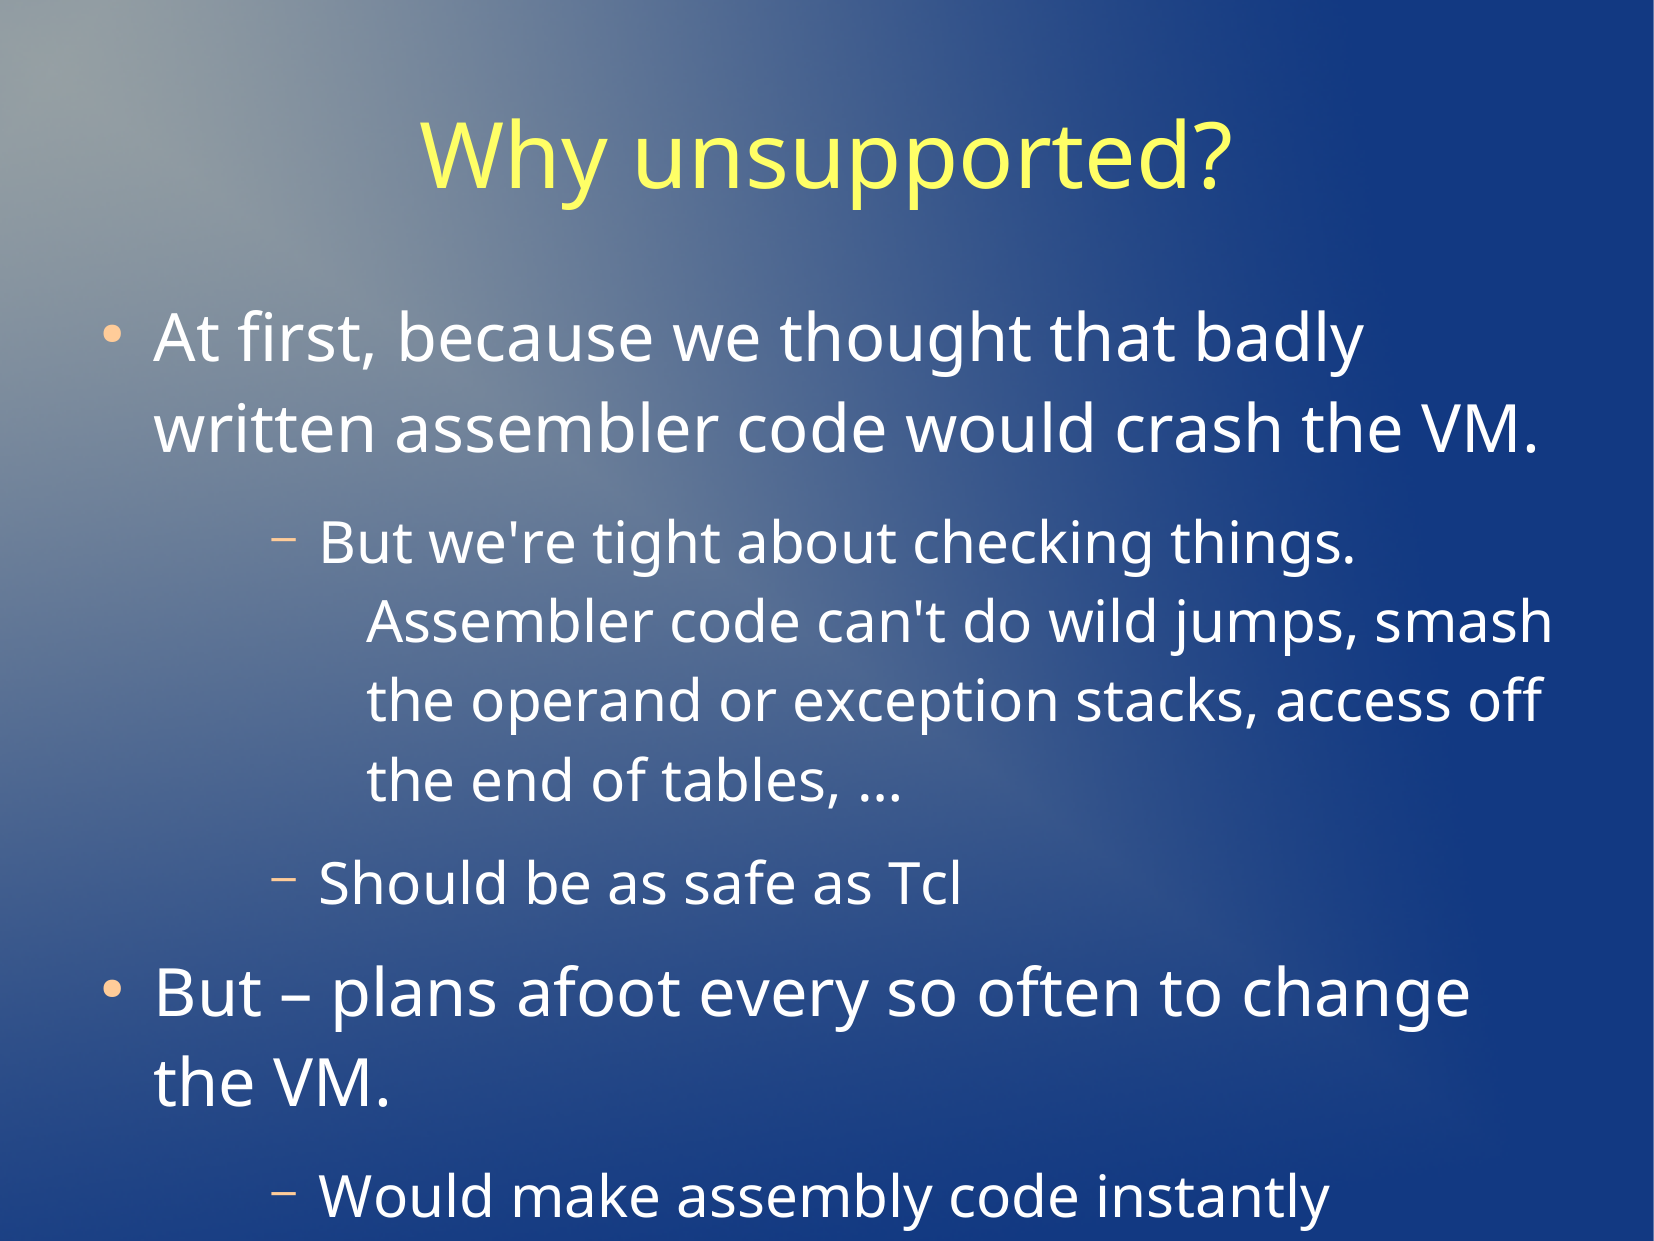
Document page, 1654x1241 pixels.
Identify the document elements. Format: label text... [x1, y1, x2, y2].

picture [0, 0, 1654, 1241]
title Why unsupported? [82, 56, 1571, 250]
list At first, because we thought that badly written assembler code would crash the VM. But we're tight about checking things. Assembler code can't do wild jumps, smash the operand or exception stacks, access off the end of tables, … Should be as safe as Tcl But – plans afoot every so often to change the VM. Would make assembly code instantly obsolete Would also make TDK-compiled modules obsolete So maybe ActiveState will help with solution [82, 290, 1571, 1178]
